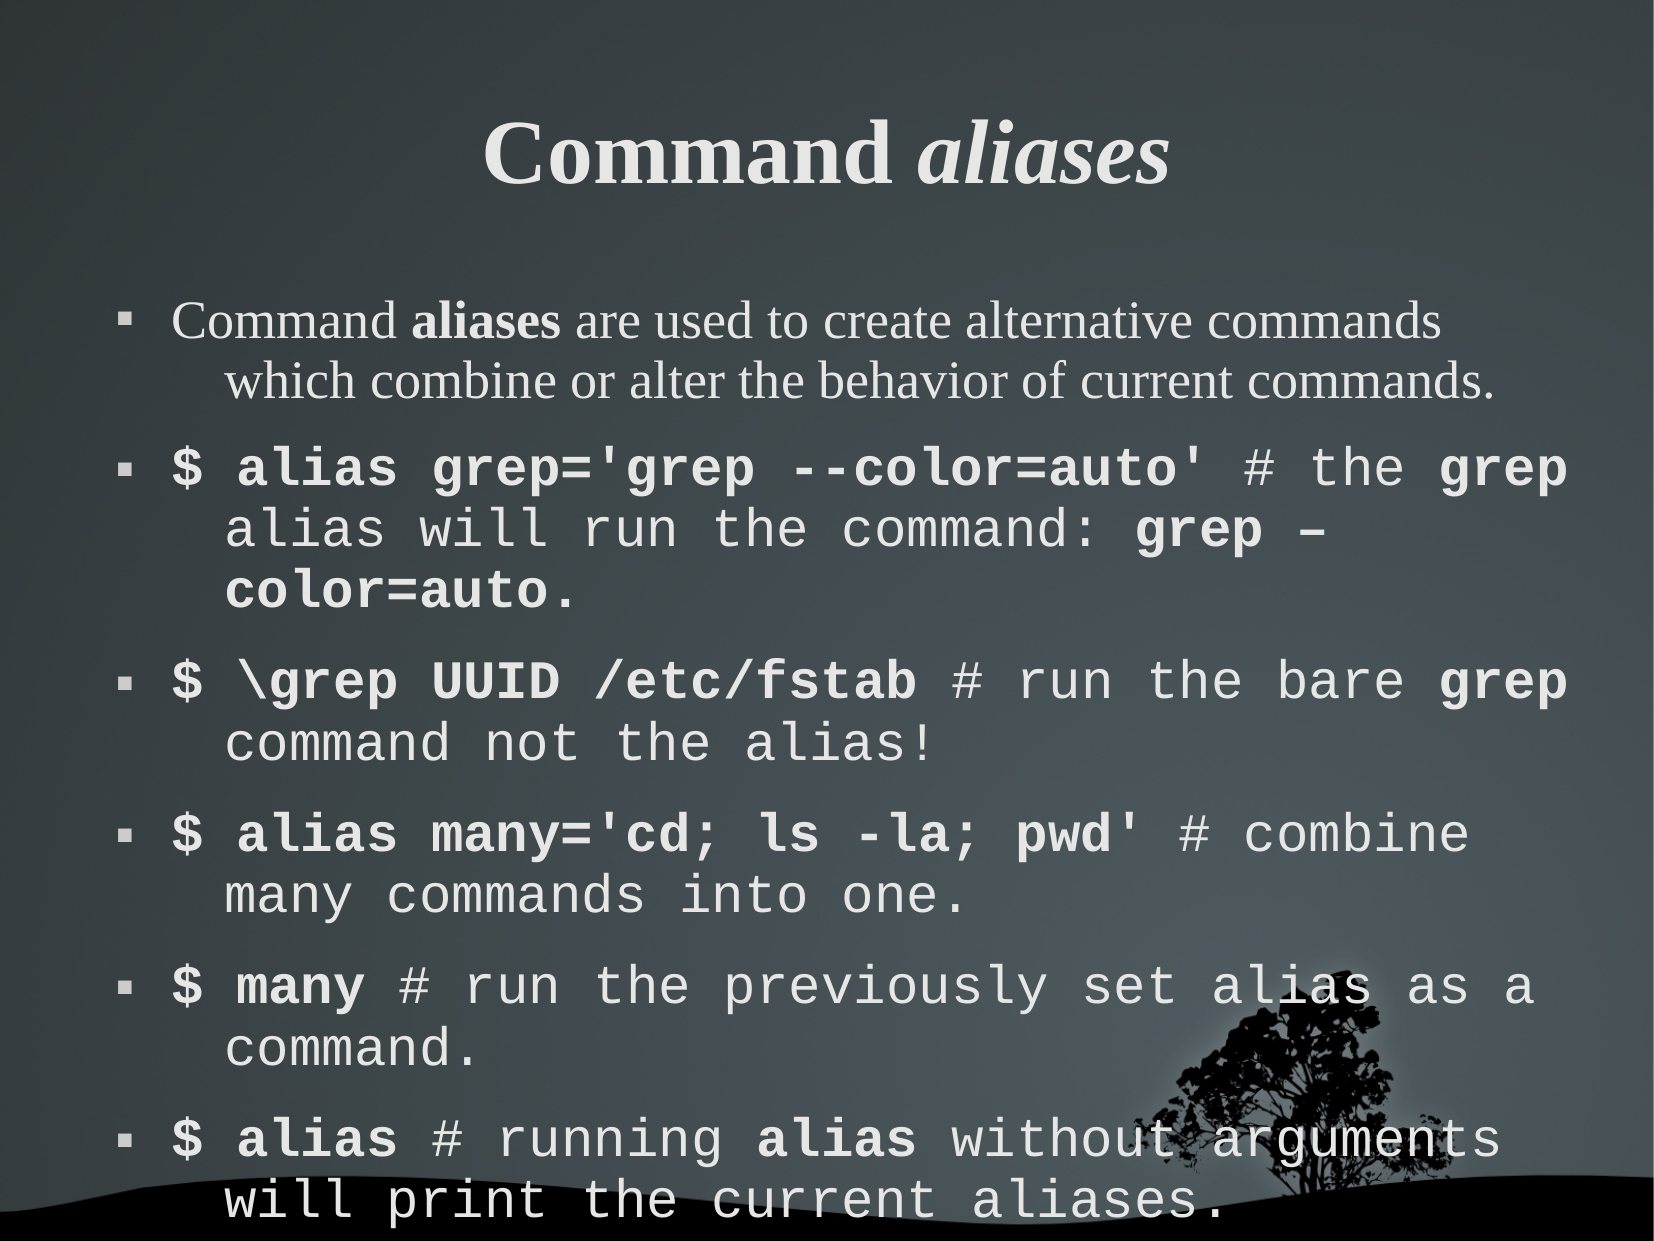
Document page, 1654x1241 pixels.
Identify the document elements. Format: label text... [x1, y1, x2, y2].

picture [0, 0, 1654, 1241]
list Command aliases are used to create alternative commands which combine or alter the behavior of current commands. $ alias grep='grep --color=auto' # the grep alias will run the command: grep –color=auto. $ \grep UUID /etc/fstab # run the bare grep command not the alias! $ alias many='cd; ls -la; pwd' # combine many commands into one. $ many # run the previously set alias as a command. $ alias # running alias without arguments will print the current aliases. [82, 290, 1571, 1234]
title Command aliases [82, 33, 1571, 273]
